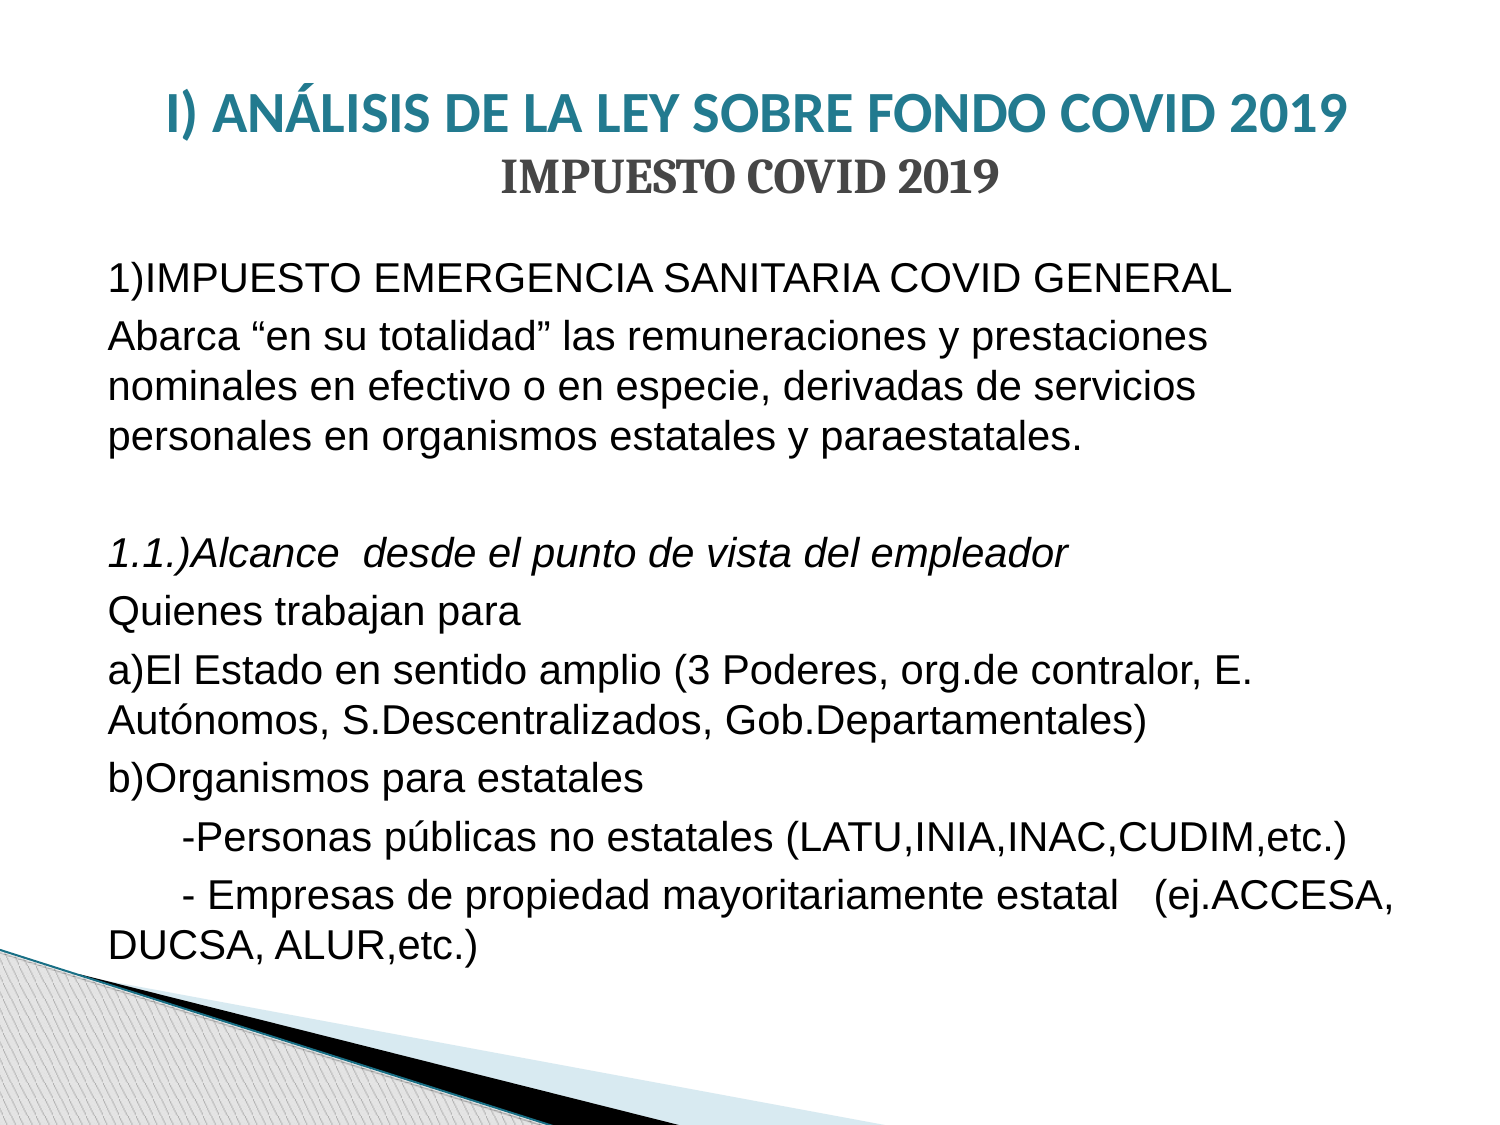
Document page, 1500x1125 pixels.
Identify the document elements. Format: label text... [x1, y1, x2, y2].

list 1)IMPUESTO EMERGENCIA SANITARIA COVID GENERAL Abarca “en su totalidad” las remuneraciones y prestaciones nominales en efectivo o en especie, derivadas de servicios personales en organismos estatales y paraestatales. 1.1.)Alcance desde el punto de vista del empleador Quienes trabajan para a)El Estado en sentido amplio (3 Poderes, org.de contralor, E. Autónomos, S.Descentralizados, Gob.Departamentales) b)Organismos para estatales -Personas públicas no estatales (LATU,INIA,INAC,CUDIM,etc.) - Empresas de propiedad mayoritariamente estatal (ej.ACCESA, DUCSA, ALUR,etc.) [75, 243, 1425, 986]
title I) ANÁLISIS DE LA LEY SOBRE FONDO COVID 2019 IMPUESTO COVID 2019 [75, 45, 1425, 233]
